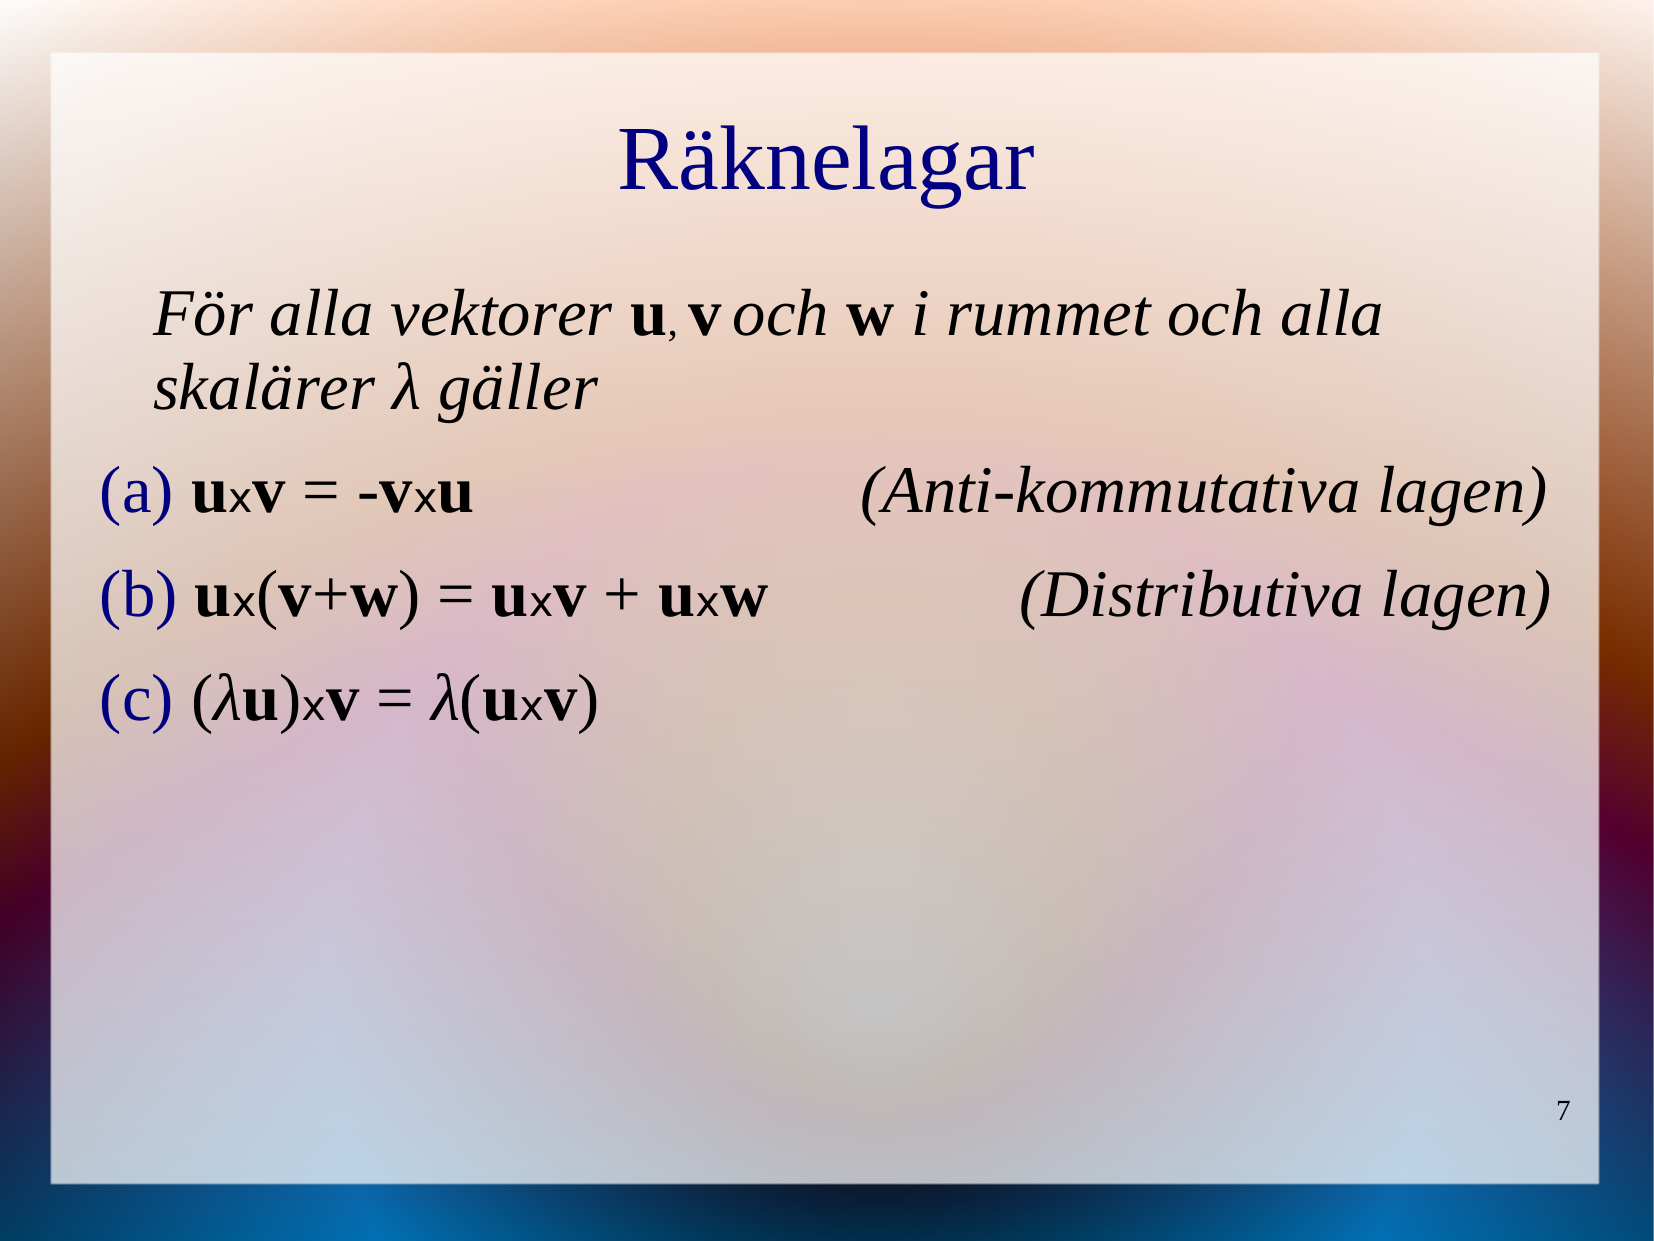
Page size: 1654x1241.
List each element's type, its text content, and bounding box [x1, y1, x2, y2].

title Räknelagar [82, 62, 1571, 255]
list För alla vektorer u, v och w i rummet och alla skalärer λ gäller uⅹv = -vⅹu (Anti-kommutativa lagen) uⅹ(v+w) = uⅹv + uⅹw (Distributiva lagen) (λu)ⅹv = λ(uⅹv) [82, 275, 1571, 1080]
picture [0, 0, 1654, 1241]
